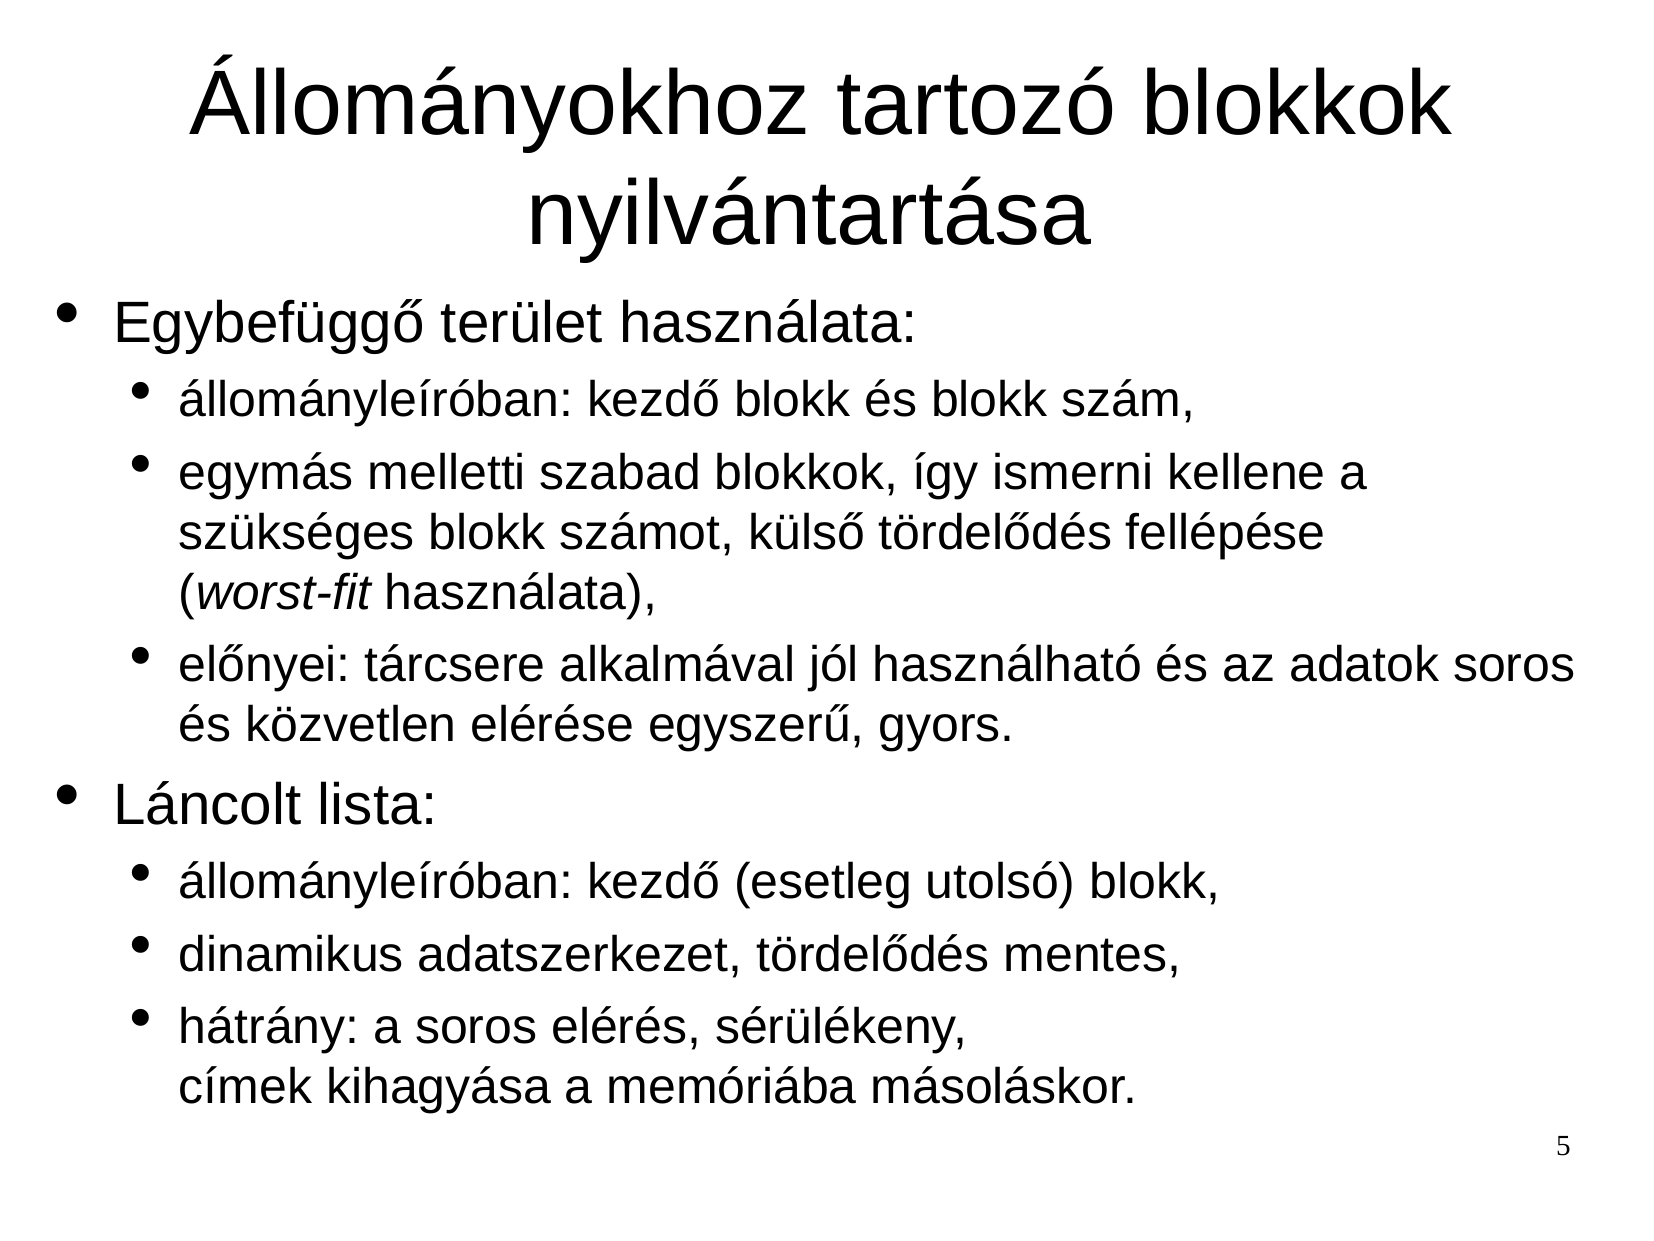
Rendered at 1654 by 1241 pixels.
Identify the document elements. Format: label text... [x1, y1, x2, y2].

list Egybefüggő terület használata: állományleíróban: kezdő blokk és blokk szám, egymás melletti szabad blokkok, így ismerni kellene a szükséges blokk számot, külső tördelődés fellépése (worst-fit használata), előnyei: tárcsere alkalmával jól használható és az adatok soros és közvetlen elérése egyszerű, gyors. Láncolt lista: állományleíróban: kezdő (esetleg utolsó) blokk, dinamikus adatszerkezet, tördelődés mentes, hátrány: a soros elérés, sérülékeny, címek kihagyása a memóriába másoláskor. [42, 276, 1630, 1212]
title Állományokhoz tartozó blokkok nyilvántartása [79, 28, 1530, 276]
